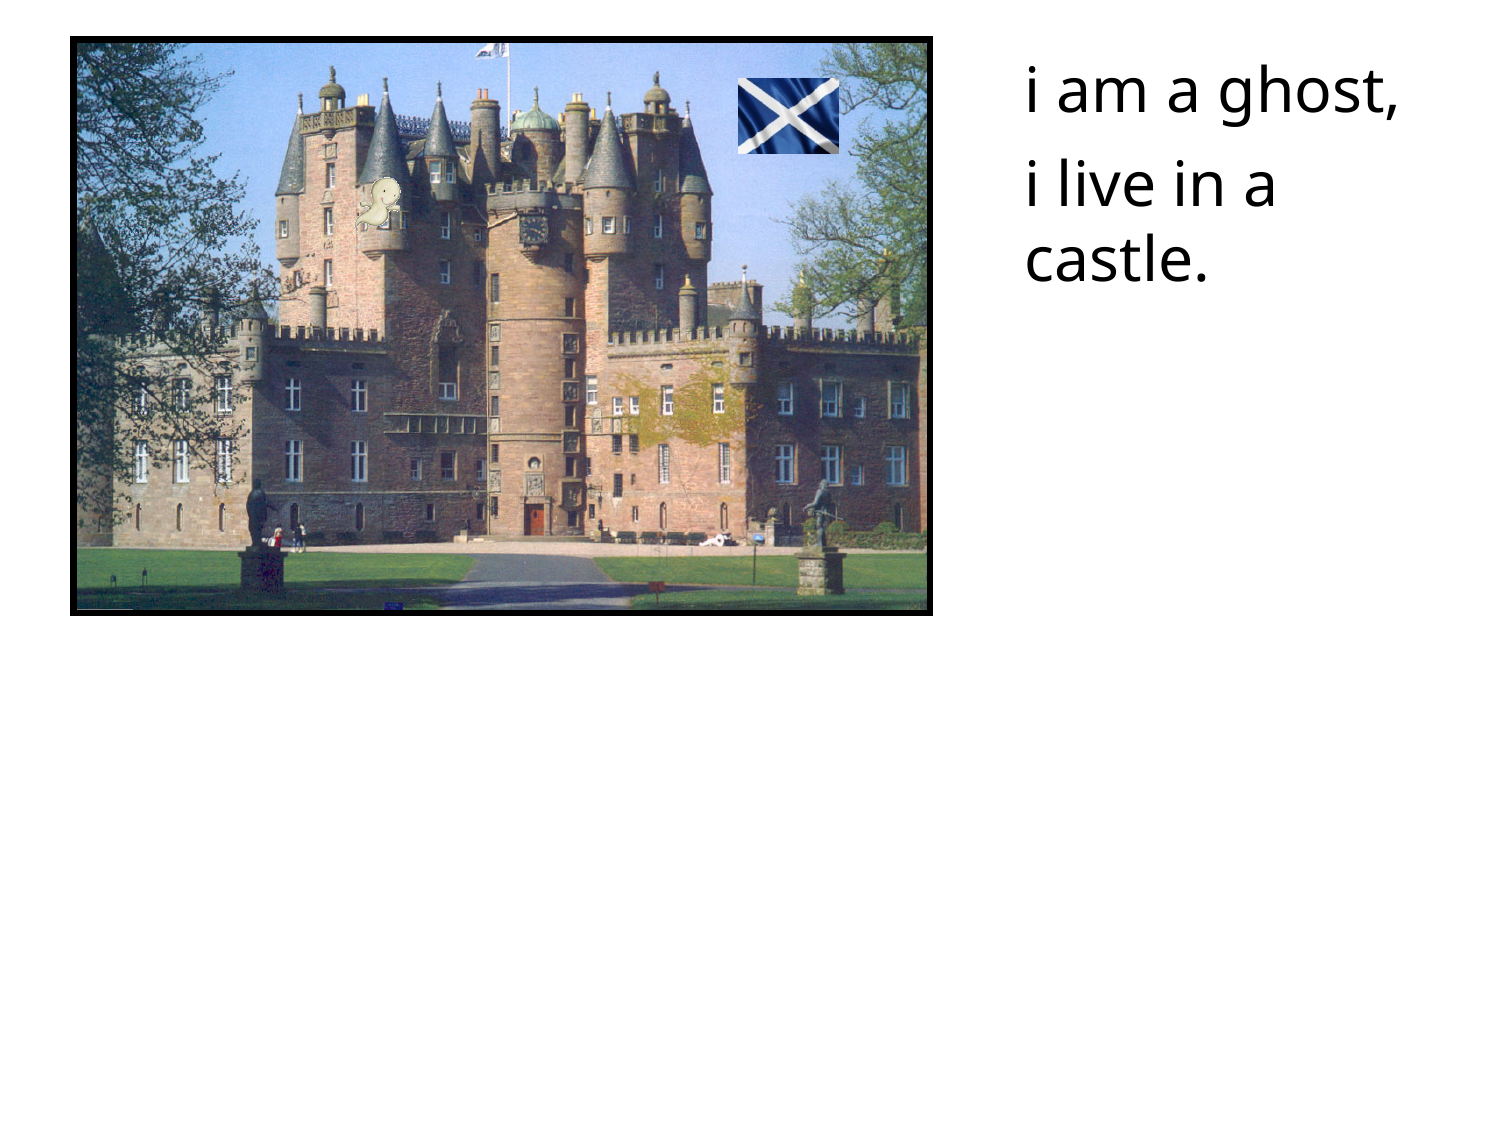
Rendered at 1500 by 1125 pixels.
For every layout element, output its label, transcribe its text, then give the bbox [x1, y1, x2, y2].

picture [76, 42, 928, 610]
text_box i am a ghost, i live in a castle. [1009, 42, 1460, 302]
